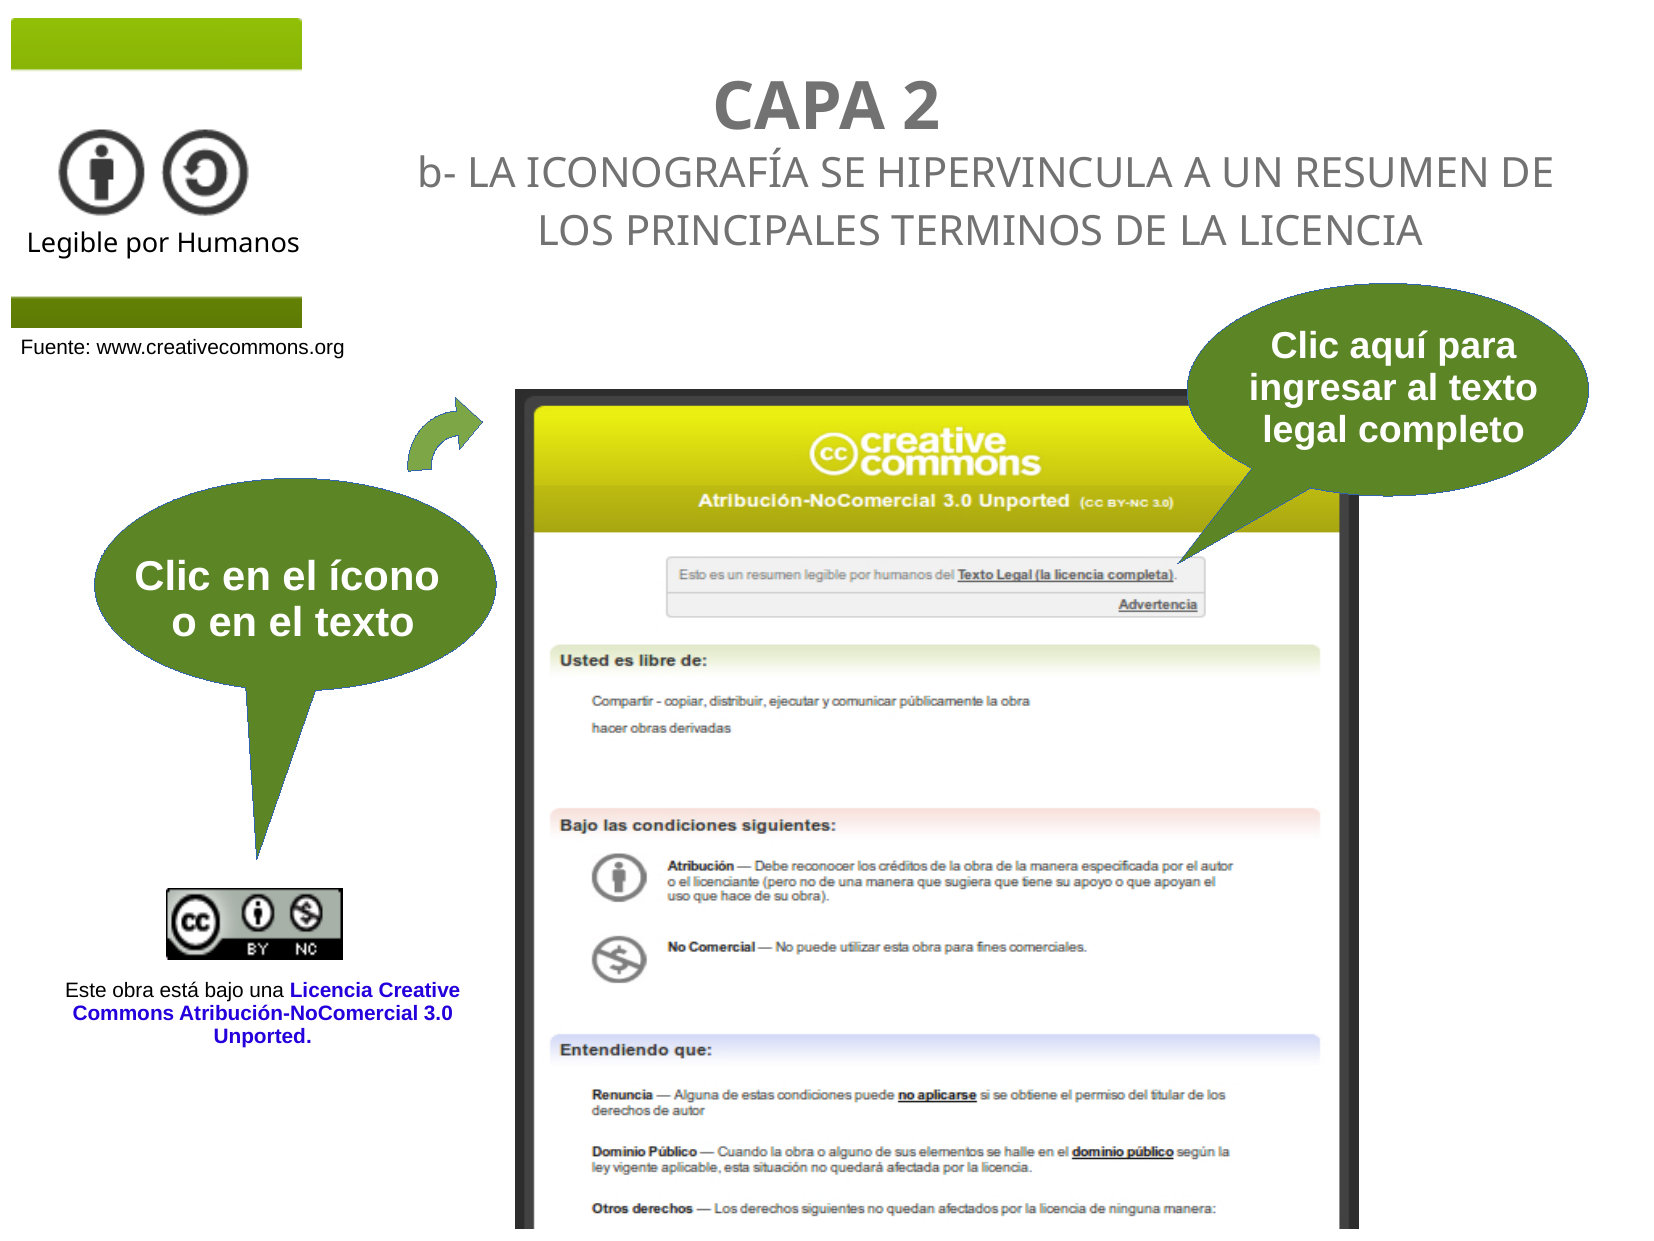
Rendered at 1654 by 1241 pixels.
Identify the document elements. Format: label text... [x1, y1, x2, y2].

text_box Clic en el ícono o en el texto [119, 545, 467, 654]
text_box [1187, 355, 1198, 425]
text_box [407, 397, 483, 472]
picture [11, 18, 302, 215]
text_box Este obra está bajo una Licencia Creative Commons Atribución-NoComercial 3.0 Unported. [17, 970, 508, 1058]
text_box Clic aquí para ingresar al texto legal completo [1198, 317, 1589, 459]
text_box [143, 654, 448, 860]
text_box [1177, 459, 1541, 564]
text_box Fuente: www.creativecommons.org [5, 328, 449, 367]
picture [166, 888, 343, 960]
text_box [1241, 283, 1535, 317]
text_box Legible por Humanos [11, 215, 331, 266]
text_box b- LA ICONOGRAFÍA SE HIPERVINCULA A UN RESUMEN DE LOS PRINCIPALES TERMINOS DE LA LICENCIA [360, 135, 1613, 248]
picture [515, 389, 1359, 1229]
text_box CAPA 2 [697, 50, 1046, 153]
picture [11, 266, 302, 328]
text_box [94, 478, 497, 640]
